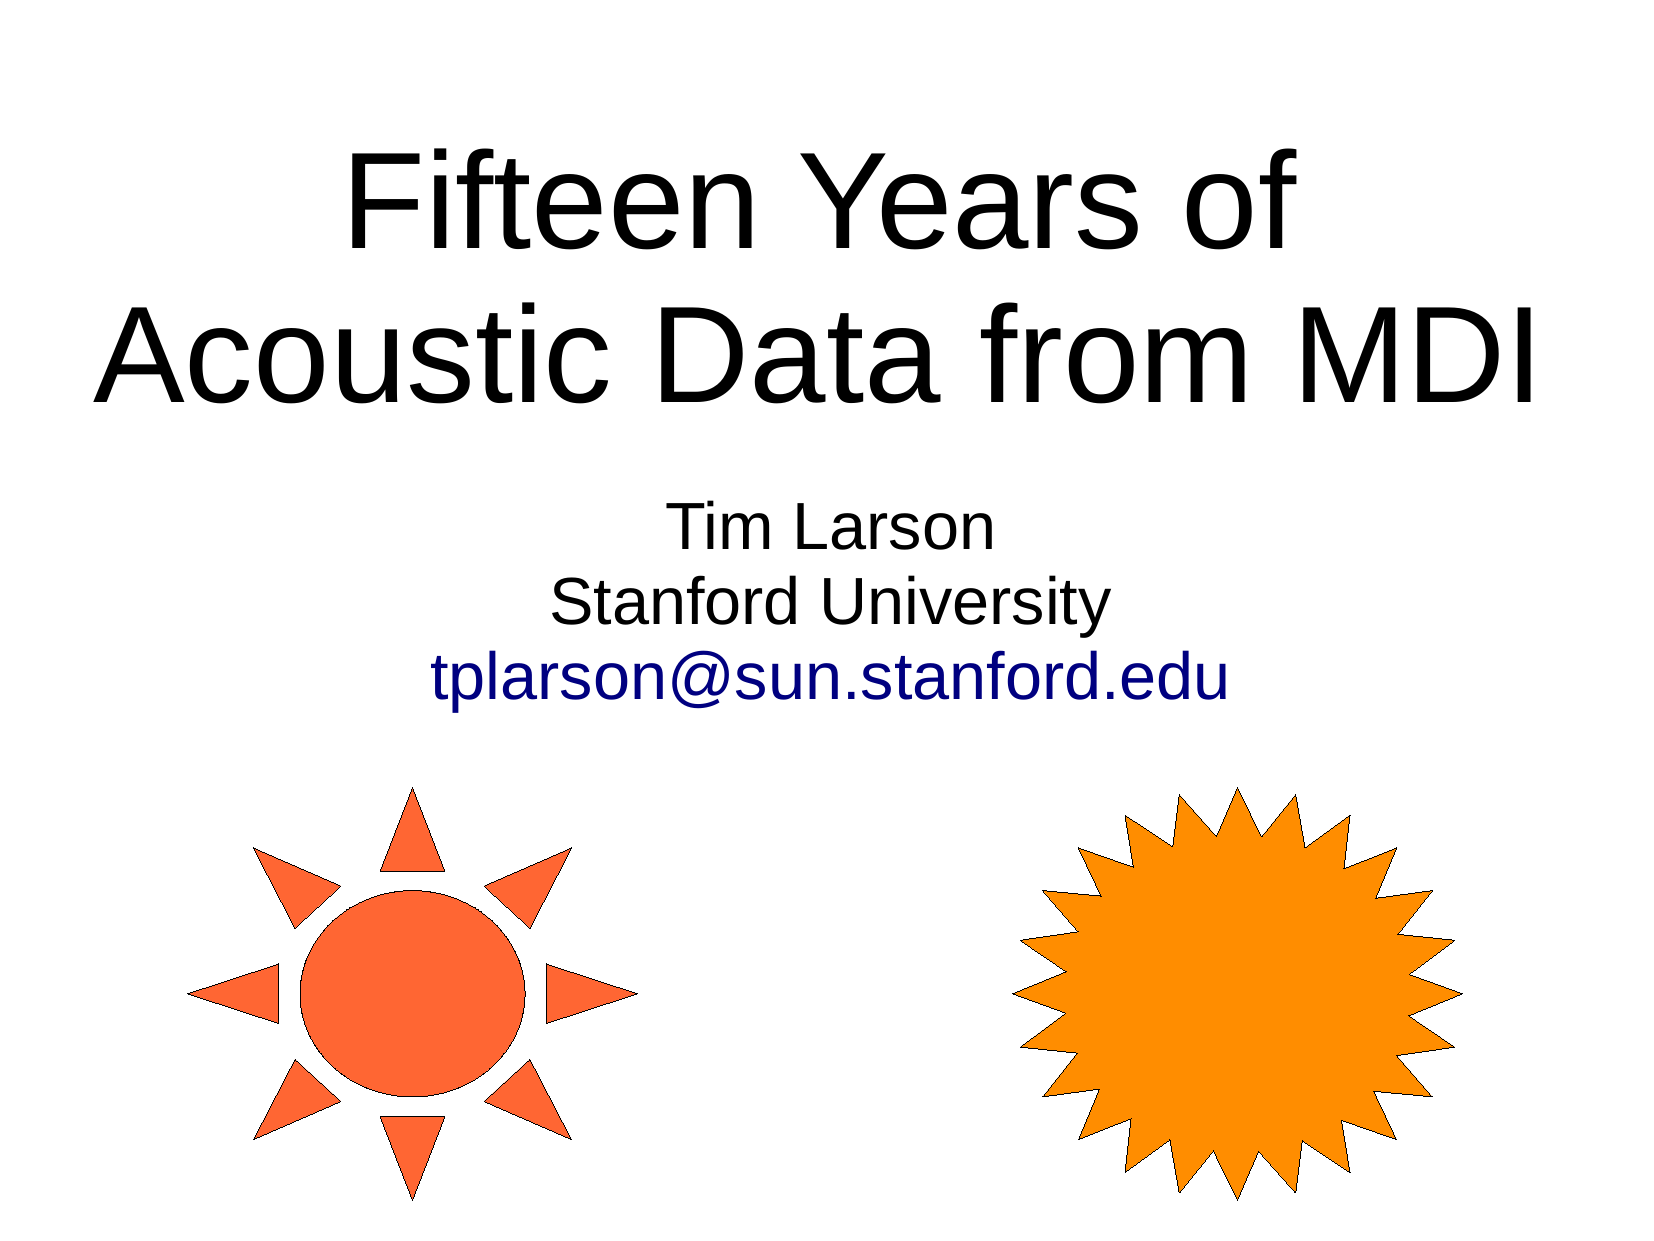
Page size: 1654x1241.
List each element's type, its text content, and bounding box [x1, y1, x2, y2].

text_box [1012, 787, 1463, 1201]
title Fifteen Years of Acoustic Data from MDI [75, 123, 1564, 432]
text_box [380, 1116, 445, 1201]
text_box [380, 787, 445, 872]
text_box [484, 1059, 572, 1140]
text_box [484, 847, 572, 929]
text_box [253, 847, 341, 929]
text_box [546, 963, 638, 1024]
text_box [187, 963, 279, 1024]
text_box [300, 890, 526, 1097]
subtitle Tim Larson Stanford University tplarson@sun.stanford.edu [86, 450, 1576, 1053]
text_box [253, 1059, 341, 1140]
